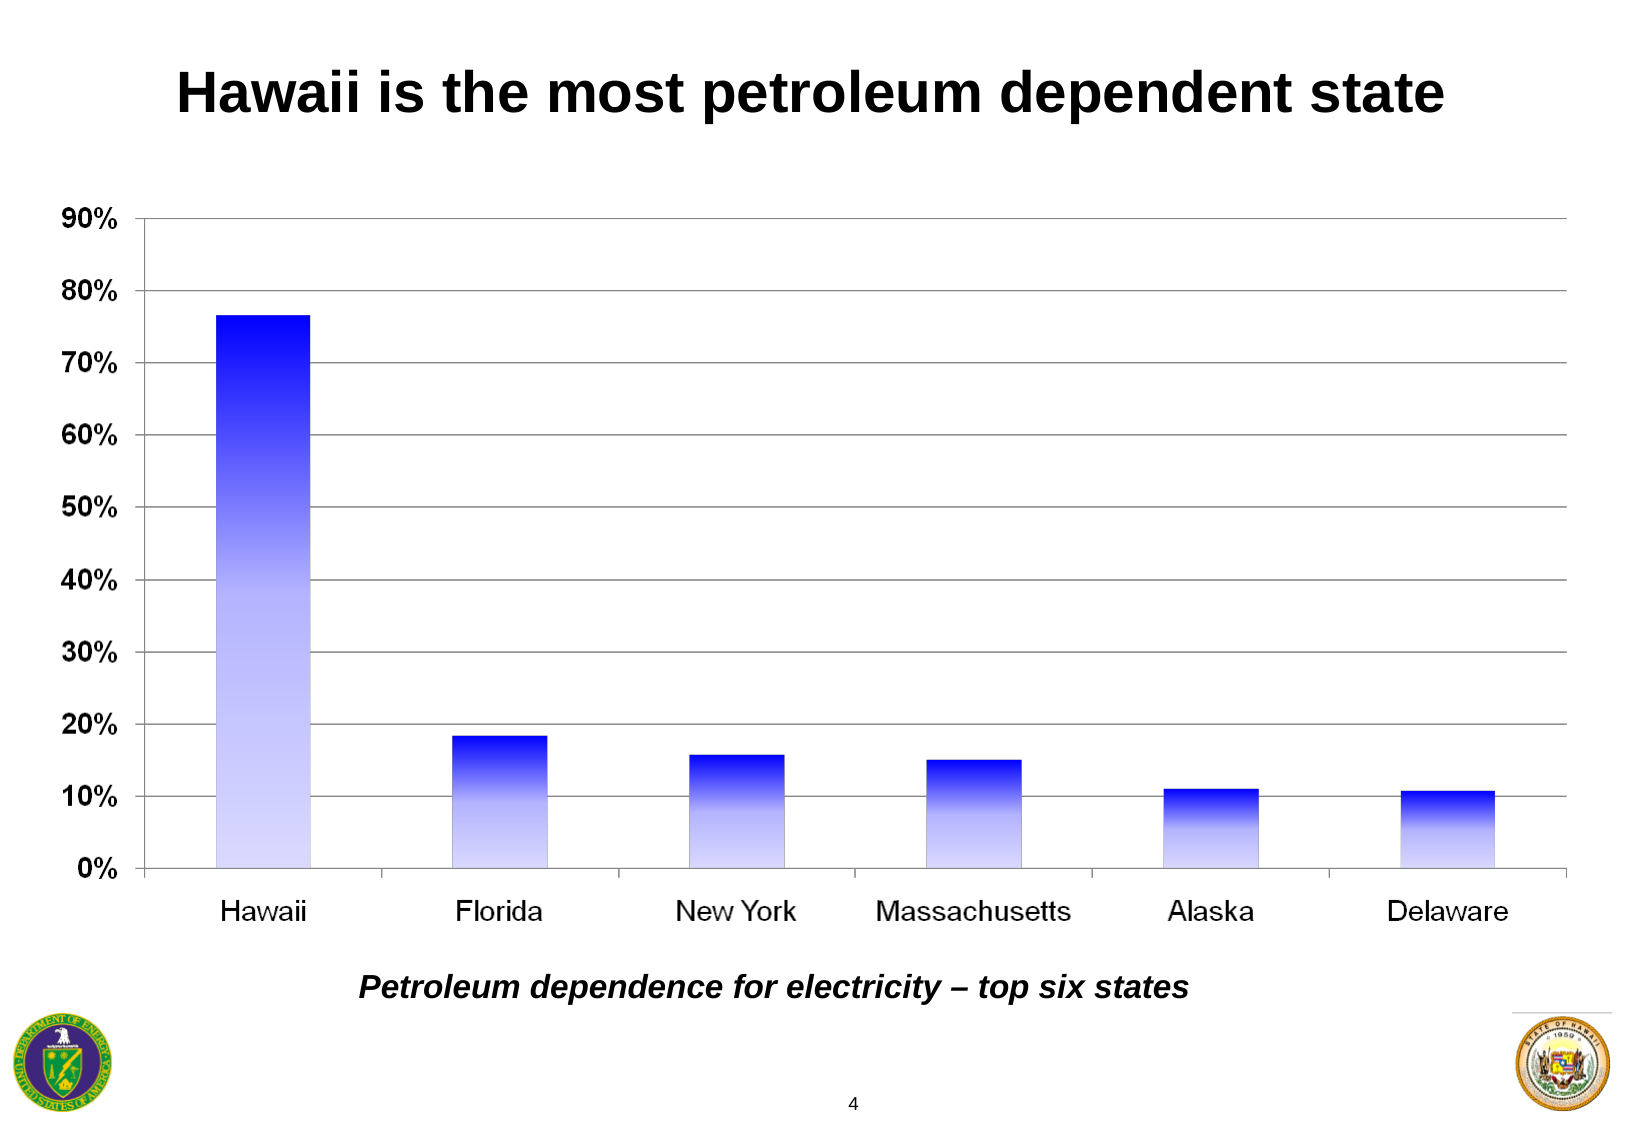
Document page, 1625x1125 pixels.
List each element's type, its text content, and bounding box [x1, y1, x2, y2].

text_box Petroleum dependence for electricity – top six states [343, 949, 1306, 1021]
picture [1512, 1012, 1612, 1113]
picture [12, 1012, 113, 1113]
title Hawaii is the most petroleum dependent state [74, 62, 1549, 187]
picture [37, 187, 1590, 951]
